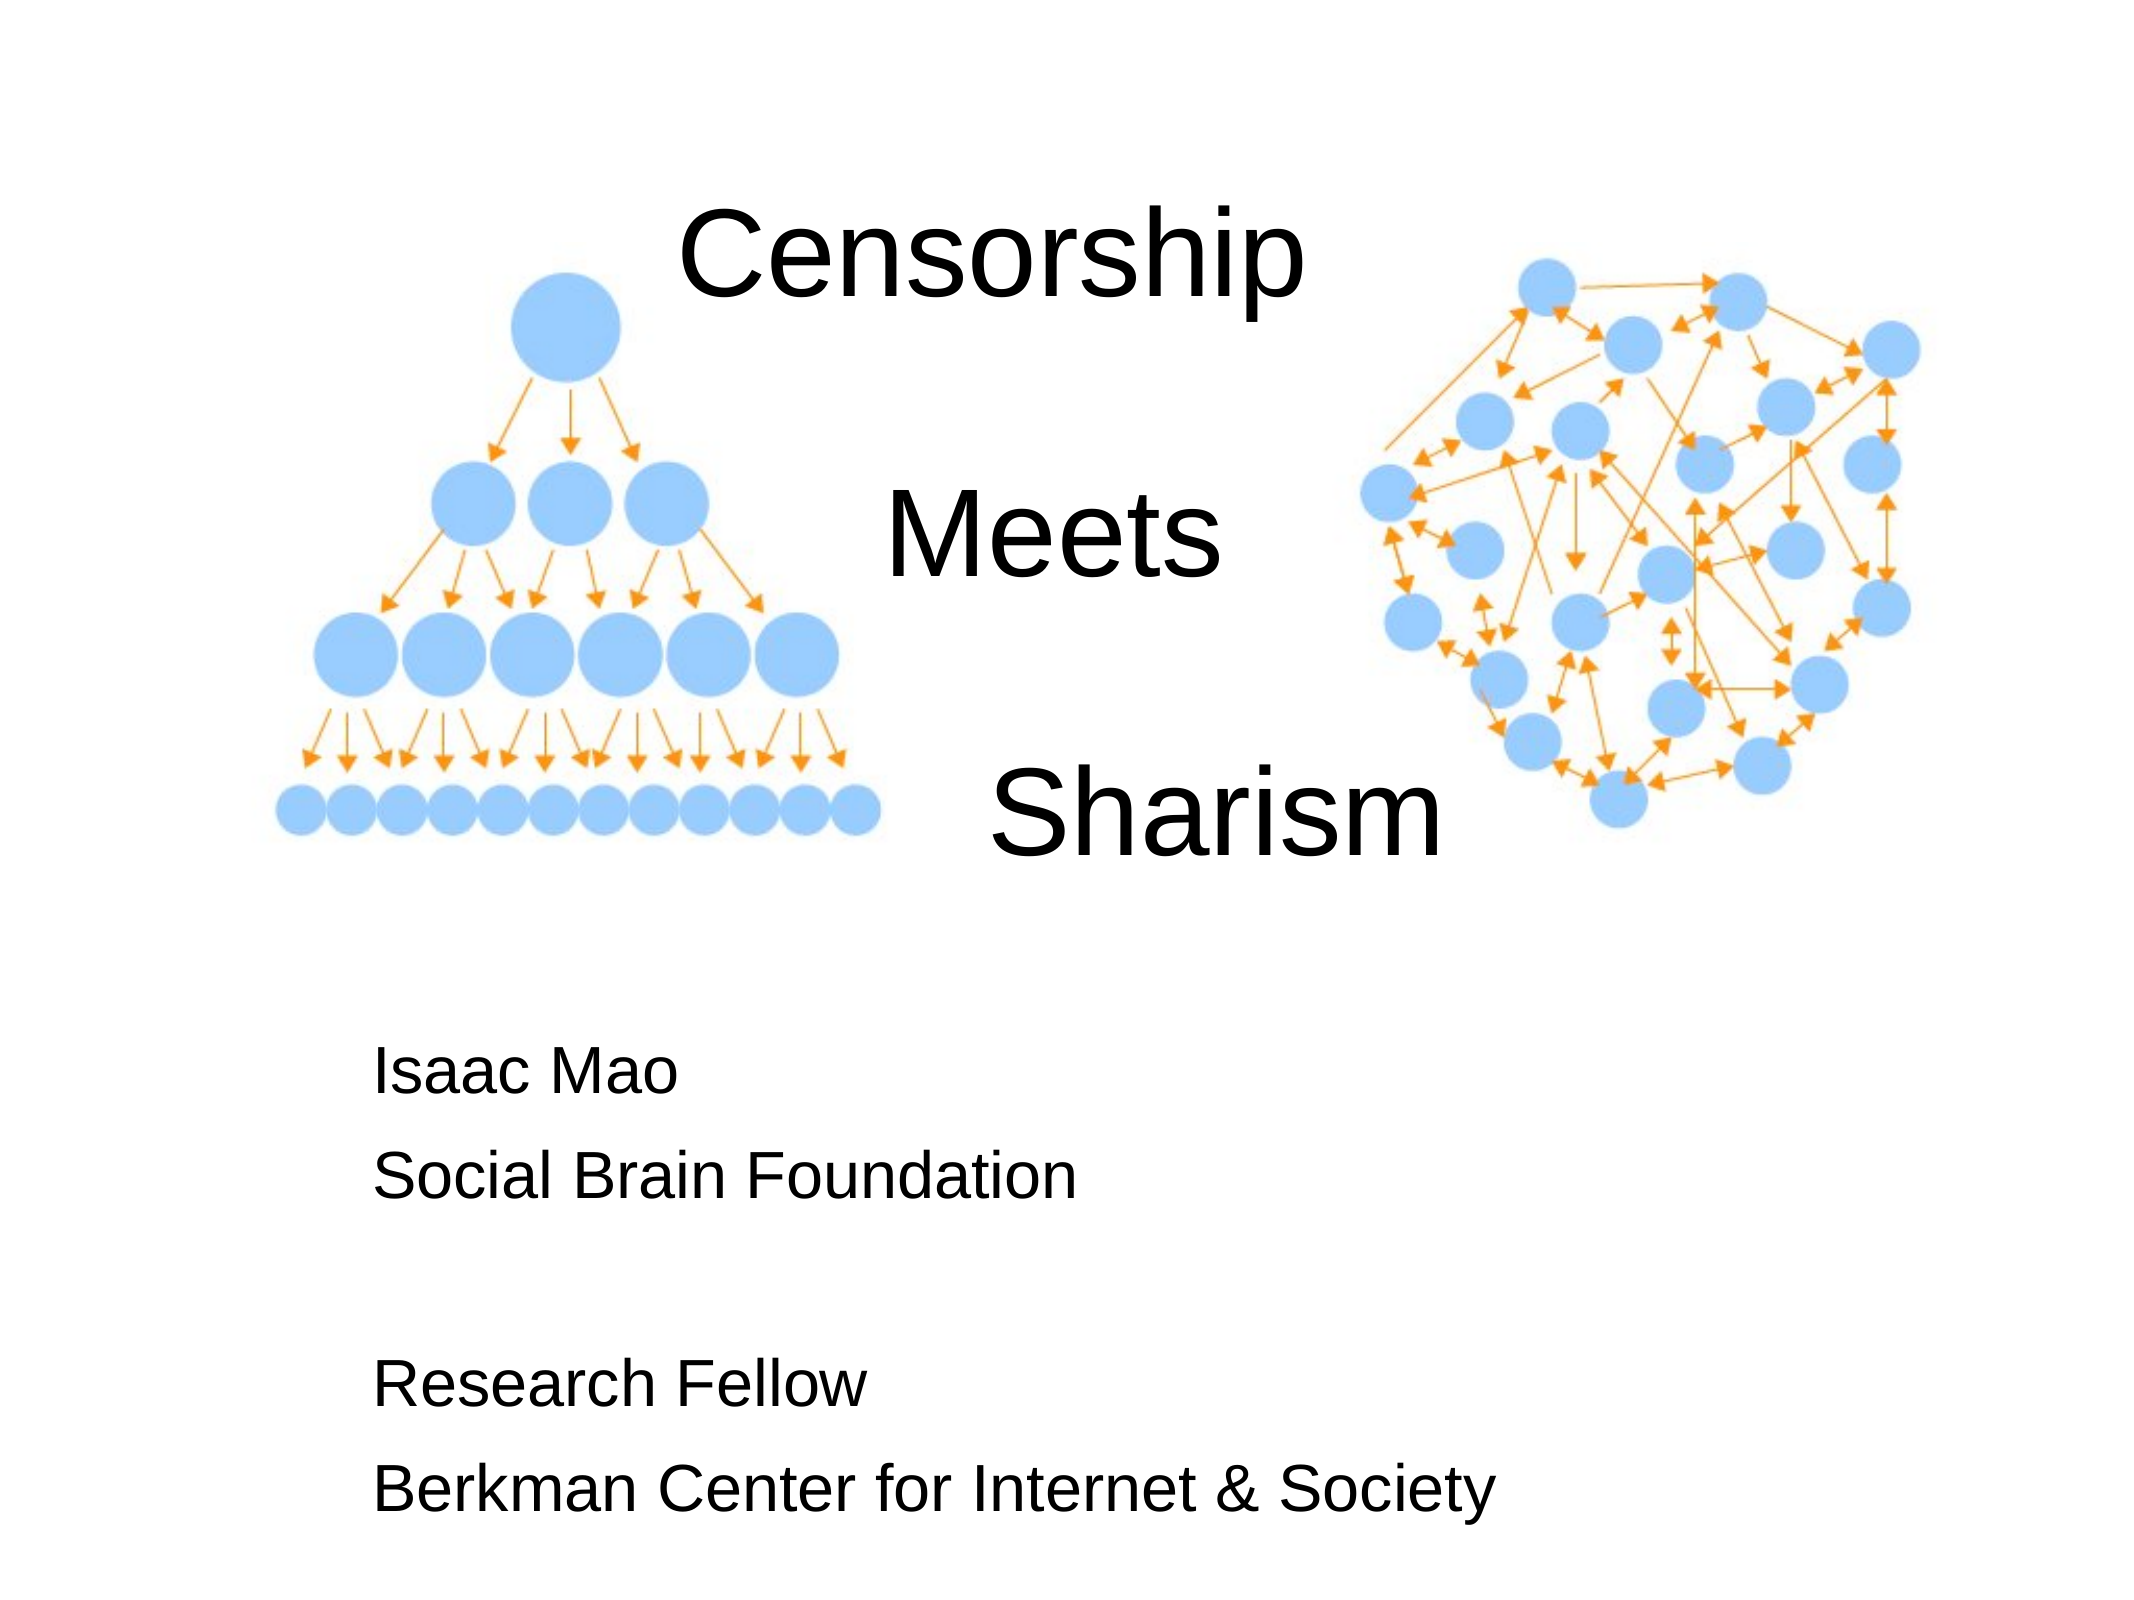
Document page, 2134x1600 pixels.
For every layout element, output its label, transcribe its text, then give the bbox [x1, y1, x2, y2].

picture [186, 242, 649, 878]
list Isaac Mao Social Brain Foundation Research Fellow Berkman Center for Internet & Society [354, 1033, 1772, 1527]
title Censorship Meets Sharism [649, 153, 2019, 912]
